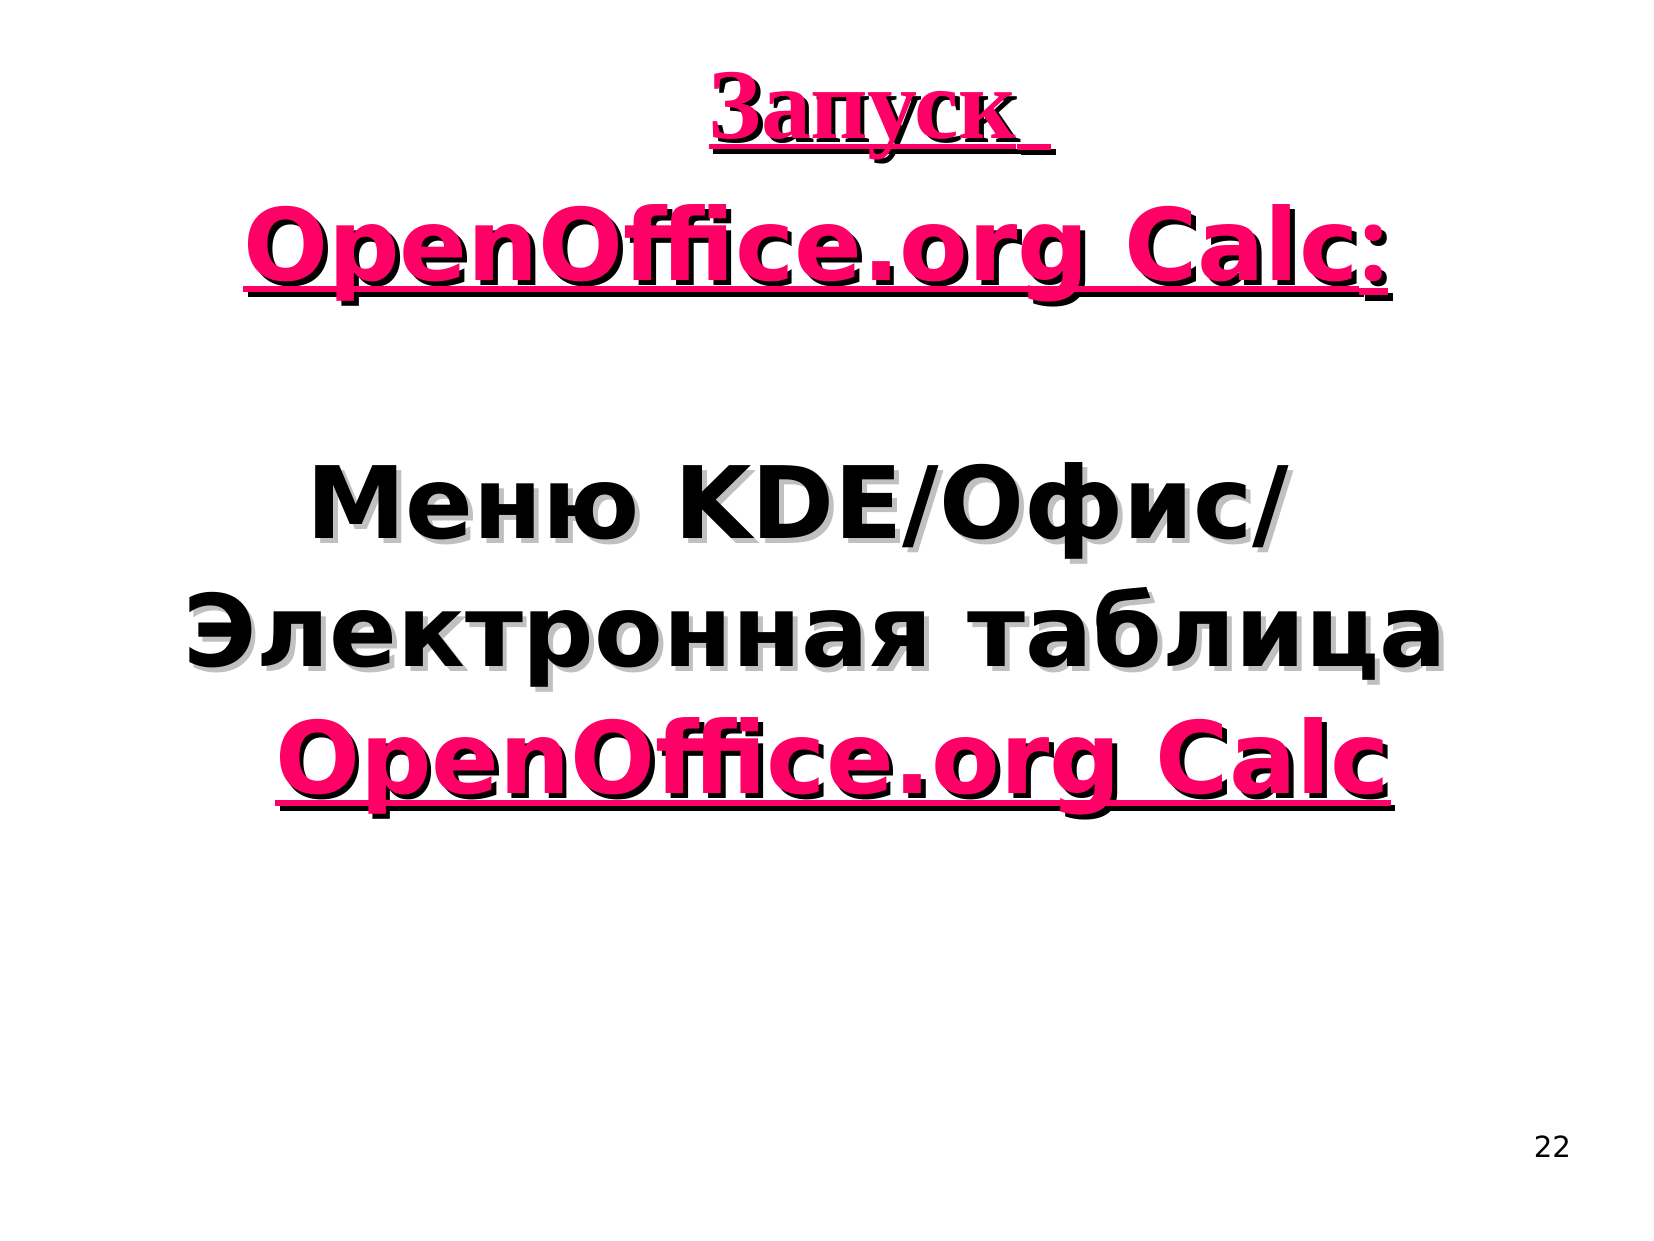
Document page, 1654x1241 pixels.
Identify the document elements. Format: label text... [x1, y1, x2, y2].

list Запуск OpenOffice.org Calc: Меню KDE/Офис/ Электронная таблица OpenOffice.org Calс [71, 46, 1560, 932]
